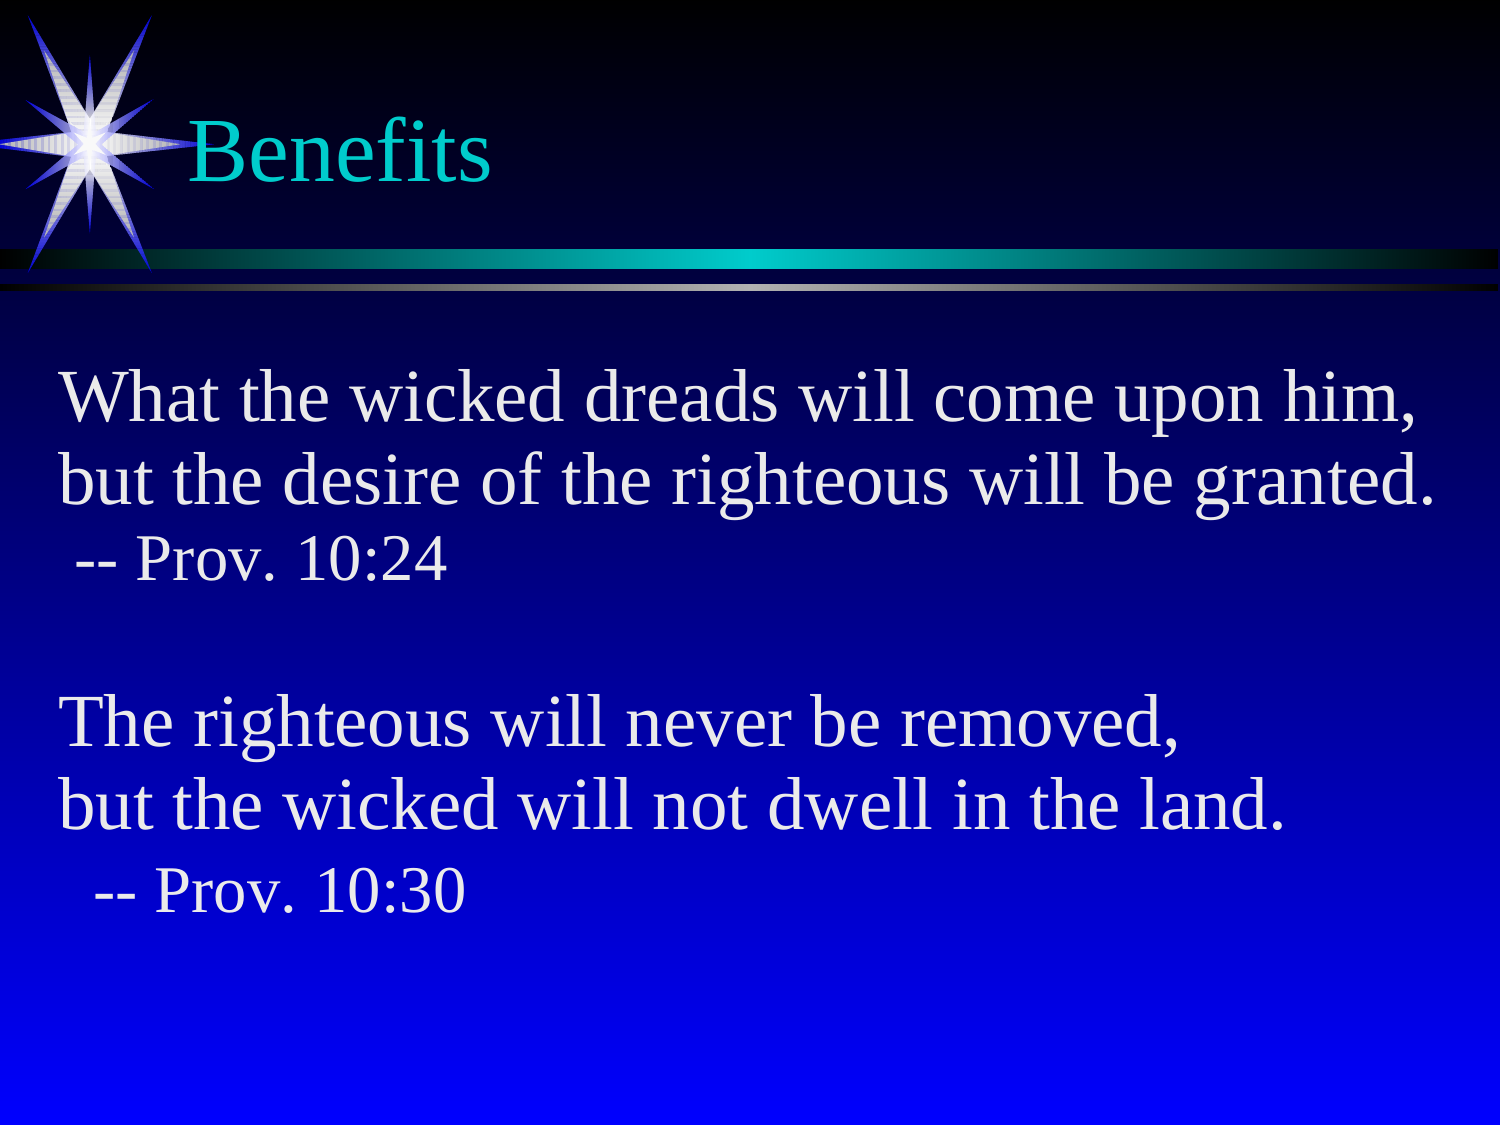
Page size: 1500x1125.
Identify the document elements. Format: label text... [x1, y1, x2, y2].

text_box What the wicked dreads will come upon him, but the desire of the righteous will be granted. -- Prov. 10:24 [43, 347, 1469, 603]
text_box The righteous will never be removed, but the wicked will not dwell in the land. -- Prov. 10:30 [43, 672, 1469, 937]
title Benefits [187, 56, 1463, 244]
